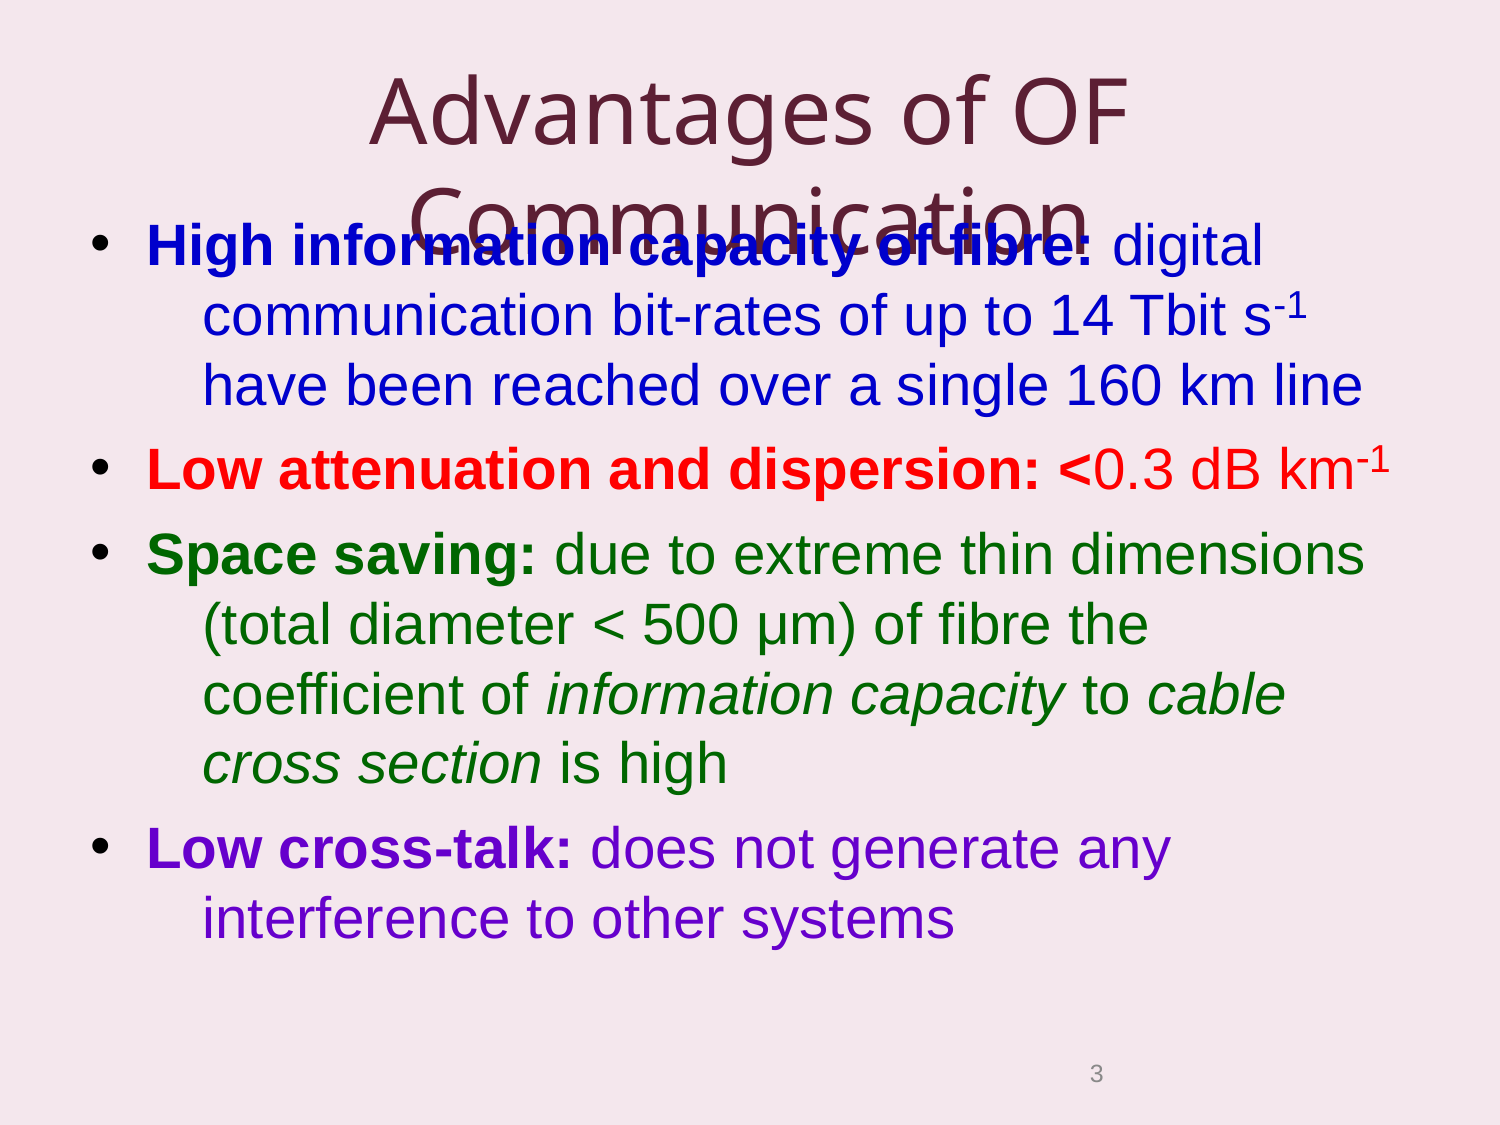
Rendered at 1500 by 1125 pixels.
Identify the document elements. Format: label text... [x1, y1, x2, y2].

text_box [1074, 1042, 1426, 1103]
list High information capacity of fibre: digital communication bit-rates of up to 14 Tbit s-1 have been reached over a single 160 km line Low attenuation and dispersion: <0.3 dB km1 Space saving: due to extreme thin dimensions (total diameter < 500 μm) of fibre the coefficient of information capacity to cable cross section is high Low cross-talk: does not generate any interference to other systems [75, 200, 1426, 1076]
title Advantages of OF Communication [75, 45, 1426, 200]
